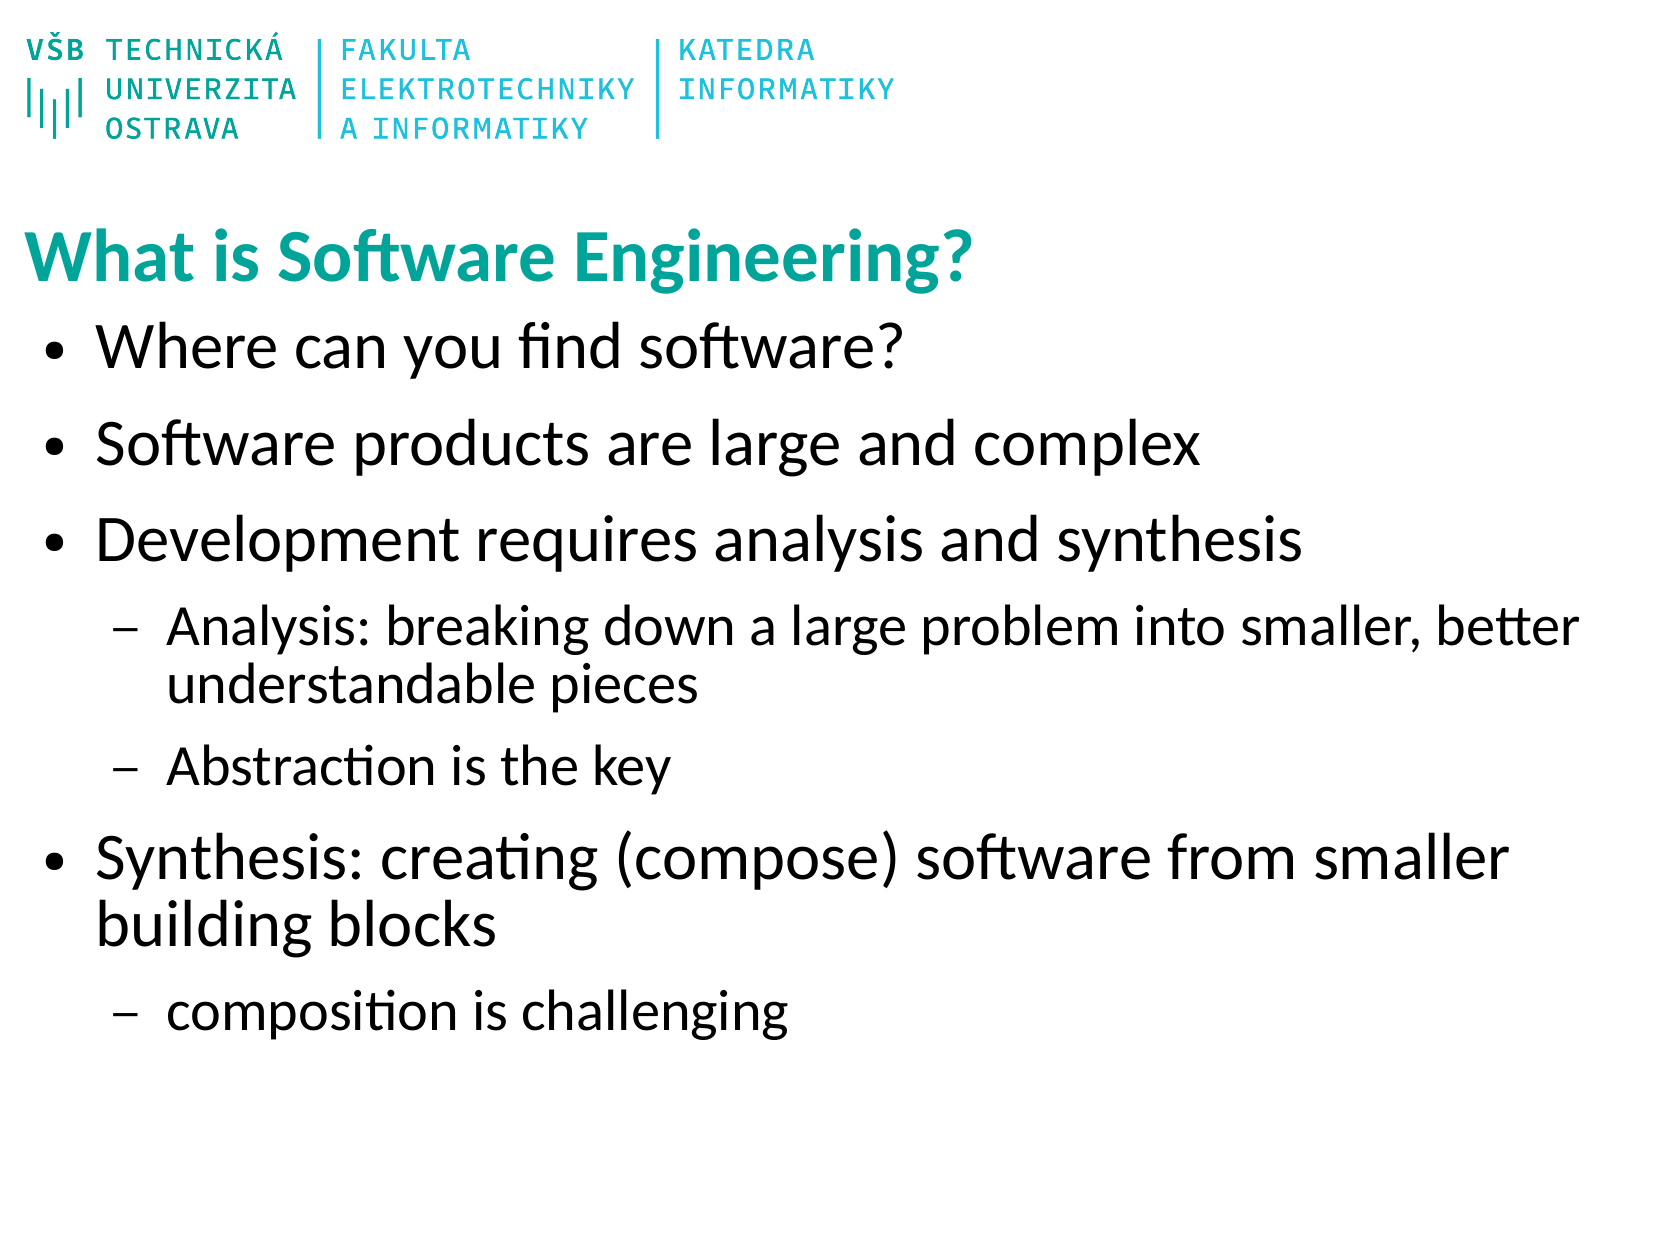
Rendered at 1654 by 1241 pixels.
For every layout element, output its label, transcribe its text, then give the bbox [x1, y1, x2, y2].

picture [26, 31, 894, 139]
title What is Software Engineering? [24, 169, 1629, 301]
list Where can you find software? Software products are large and complex Development requires analysis and synthesis Analysis: breaking down a large problem into smaller, better understandable pieces Abstraction is the key Synthesis: creating (compose) software from smaller building blocks composition is challenging [24, 318, 1629, 1146]
